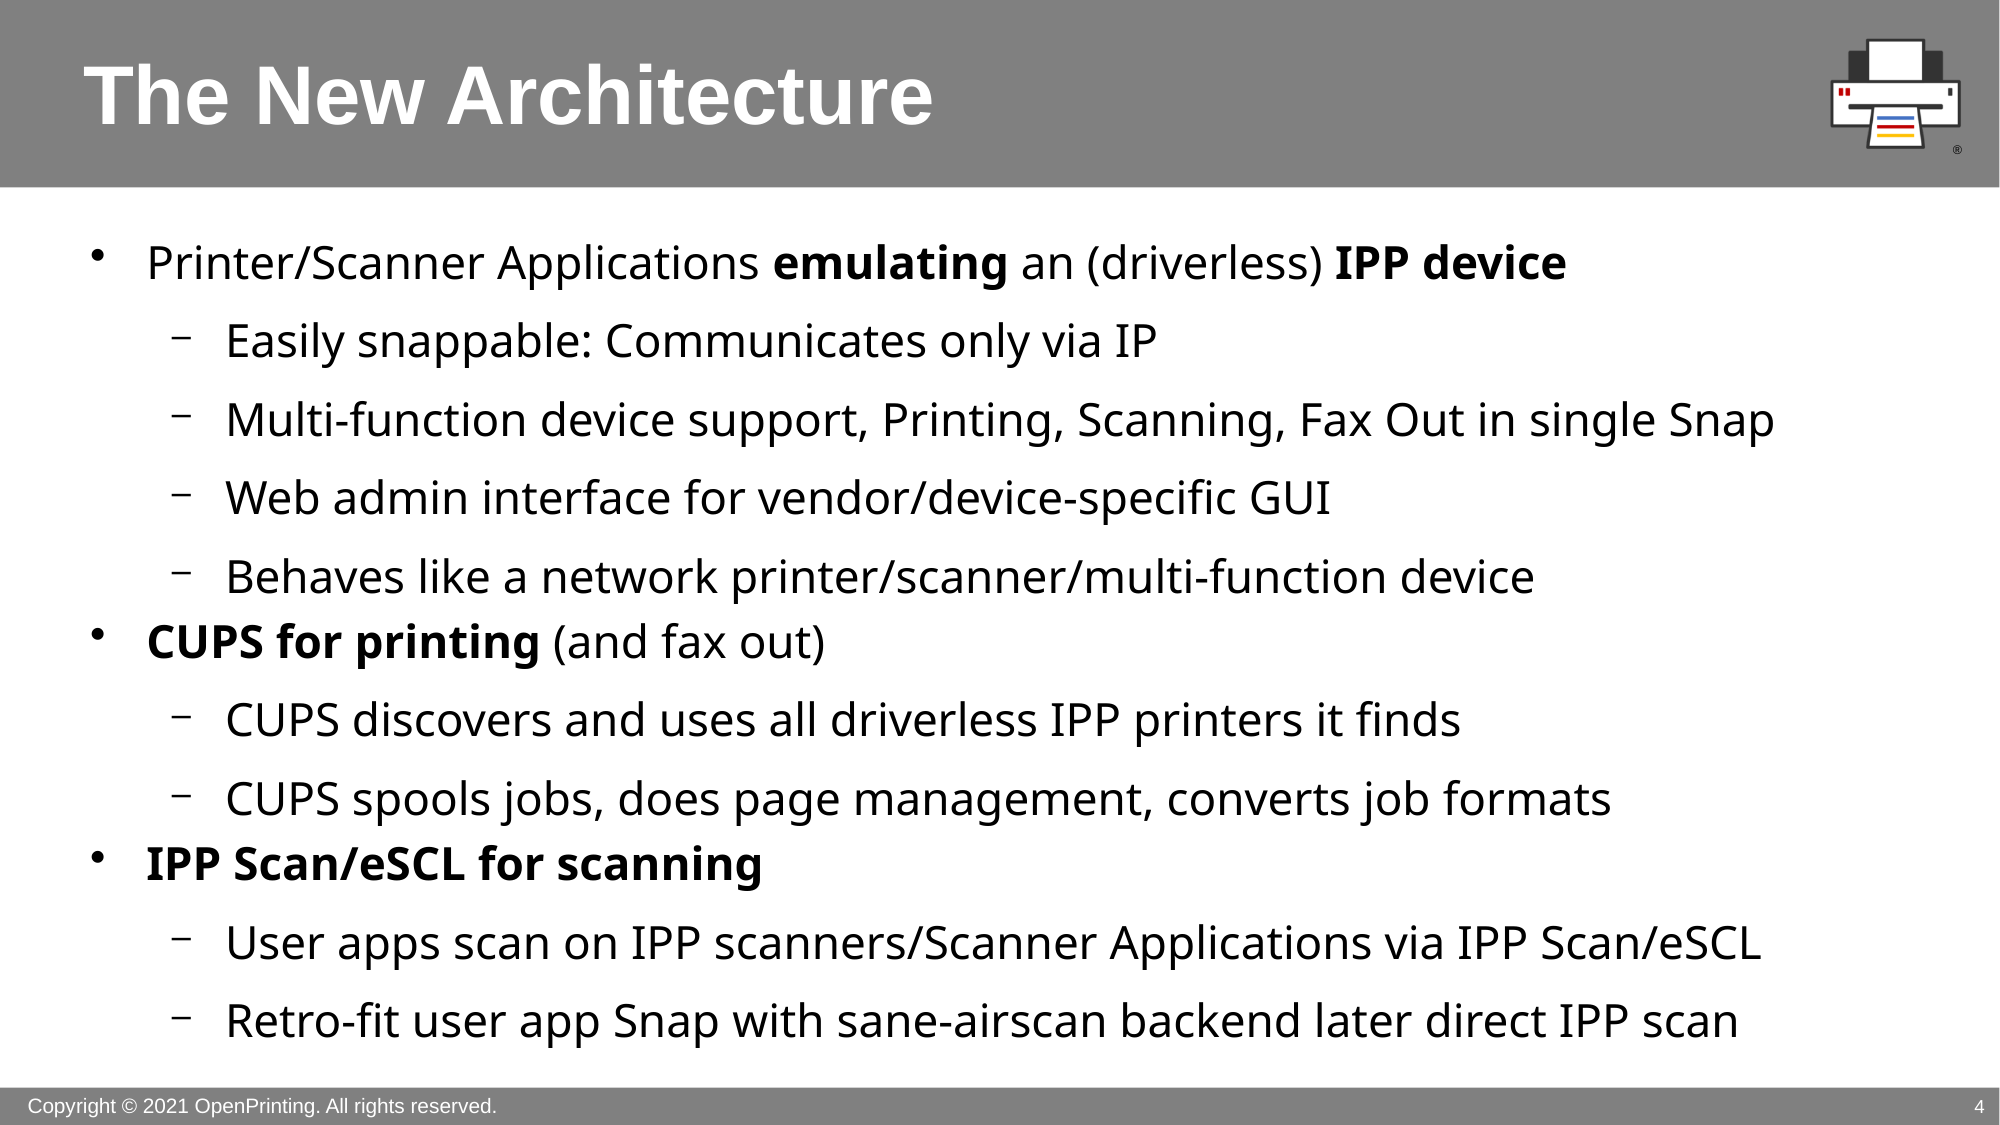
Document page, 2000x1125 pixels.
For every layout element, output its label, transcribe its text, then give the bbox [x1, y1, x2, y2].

title The New Architecture [75, 7, 1786, 175]
picture [1825, 33, 1966, 154]
list Printer/Scanner Applications emulating an (driverless) IPP device Easily snappable: Communicates only via IP Multi-function device support, Printing, Scanning, Fax Out in single Snap Web admin interface for vendor/device-specific GUI Behaves like a network printer/scanner/multi-function device CUPS for printing (and fax out) CUPS discovers and uses all driverless IPP printers it finds CUPS spools jobs, does page management, converts job formats IPP Scan/eSCL for scanning User apps scan on IPP scanners/Scanner Applications via IPP Scan/eSCL Retro-fit user app Snap with sane-airscan backend later direct IPP scan [75, 224, 1936, 1067]
